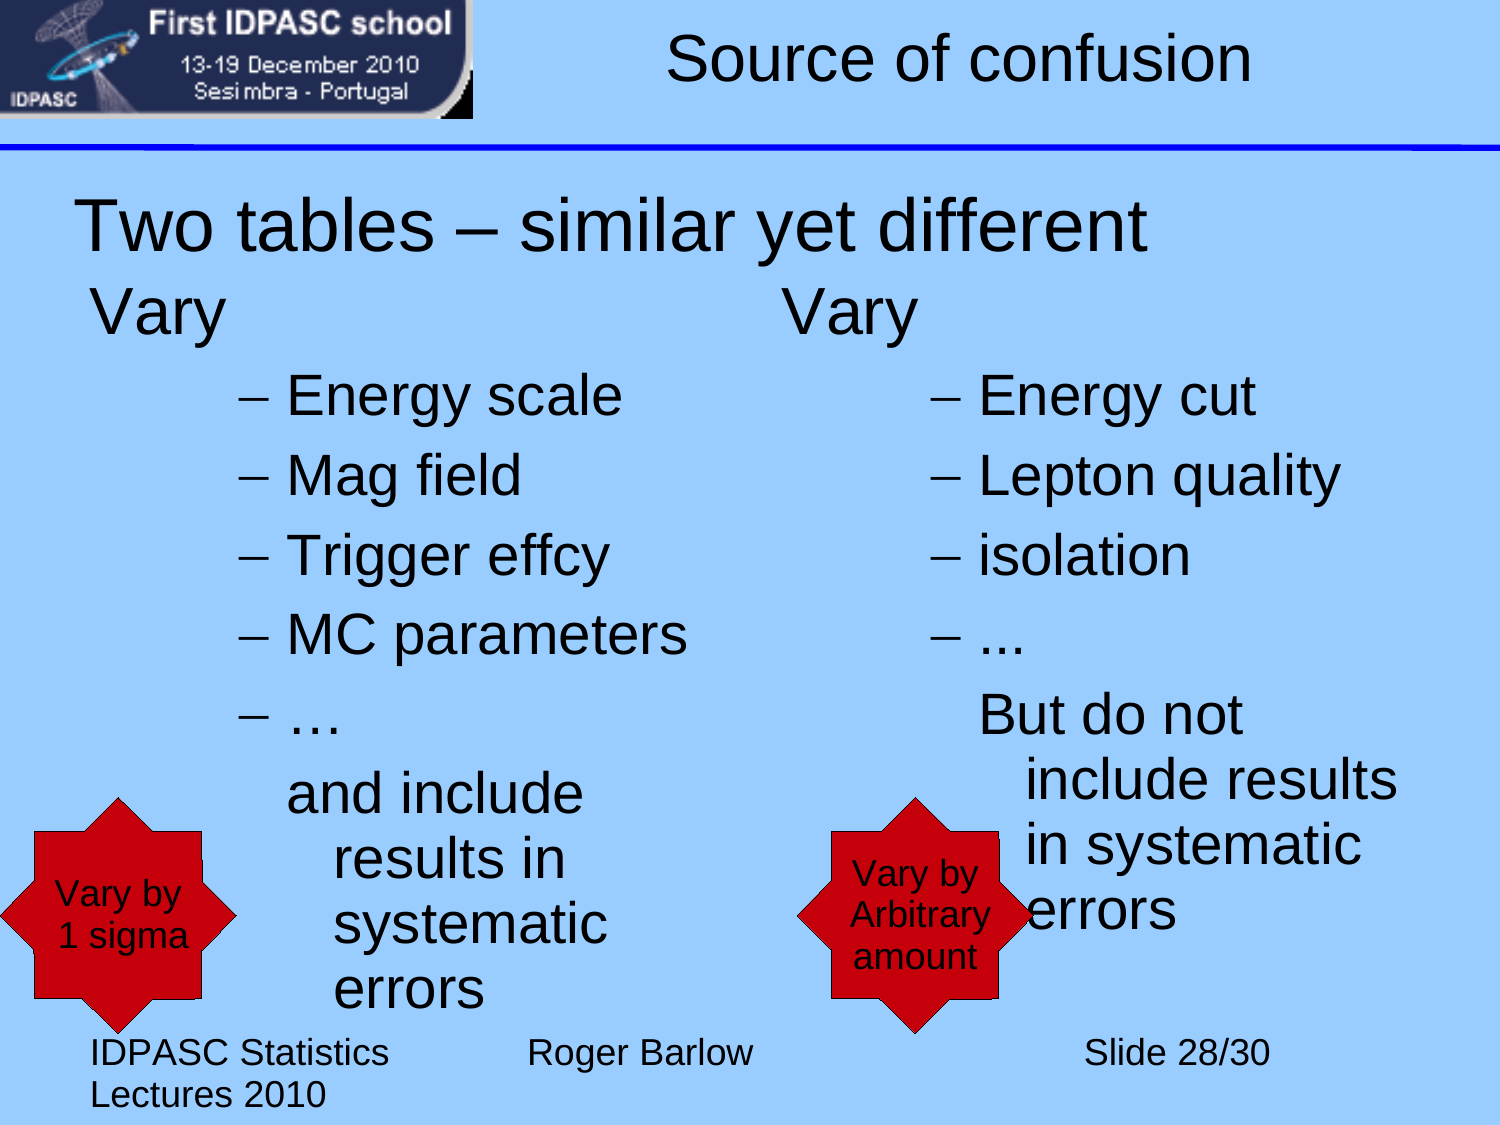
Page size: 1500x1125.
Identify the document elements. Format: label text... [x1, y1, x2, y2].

title Source of confusion [501, 7, 1418, 111]
list Vary Energy cut Lepton quality isolation ... But do not include results in systematic errors [766, 262, 1426, 1010]
text_box Vary by Arbitrary amount [797, 797, 1034, 1034]
picture [0, 0, 473, 119]
text_box Two tables – similar yet different [59, 177, 1329, 276]
text_box Vary by 1 sigma [0, 797, 237, 1034]
list Vary Energy scale Mag field Trigger effcy MC parameters … and include results in systematic errors [75, 276, 734, 1030]
